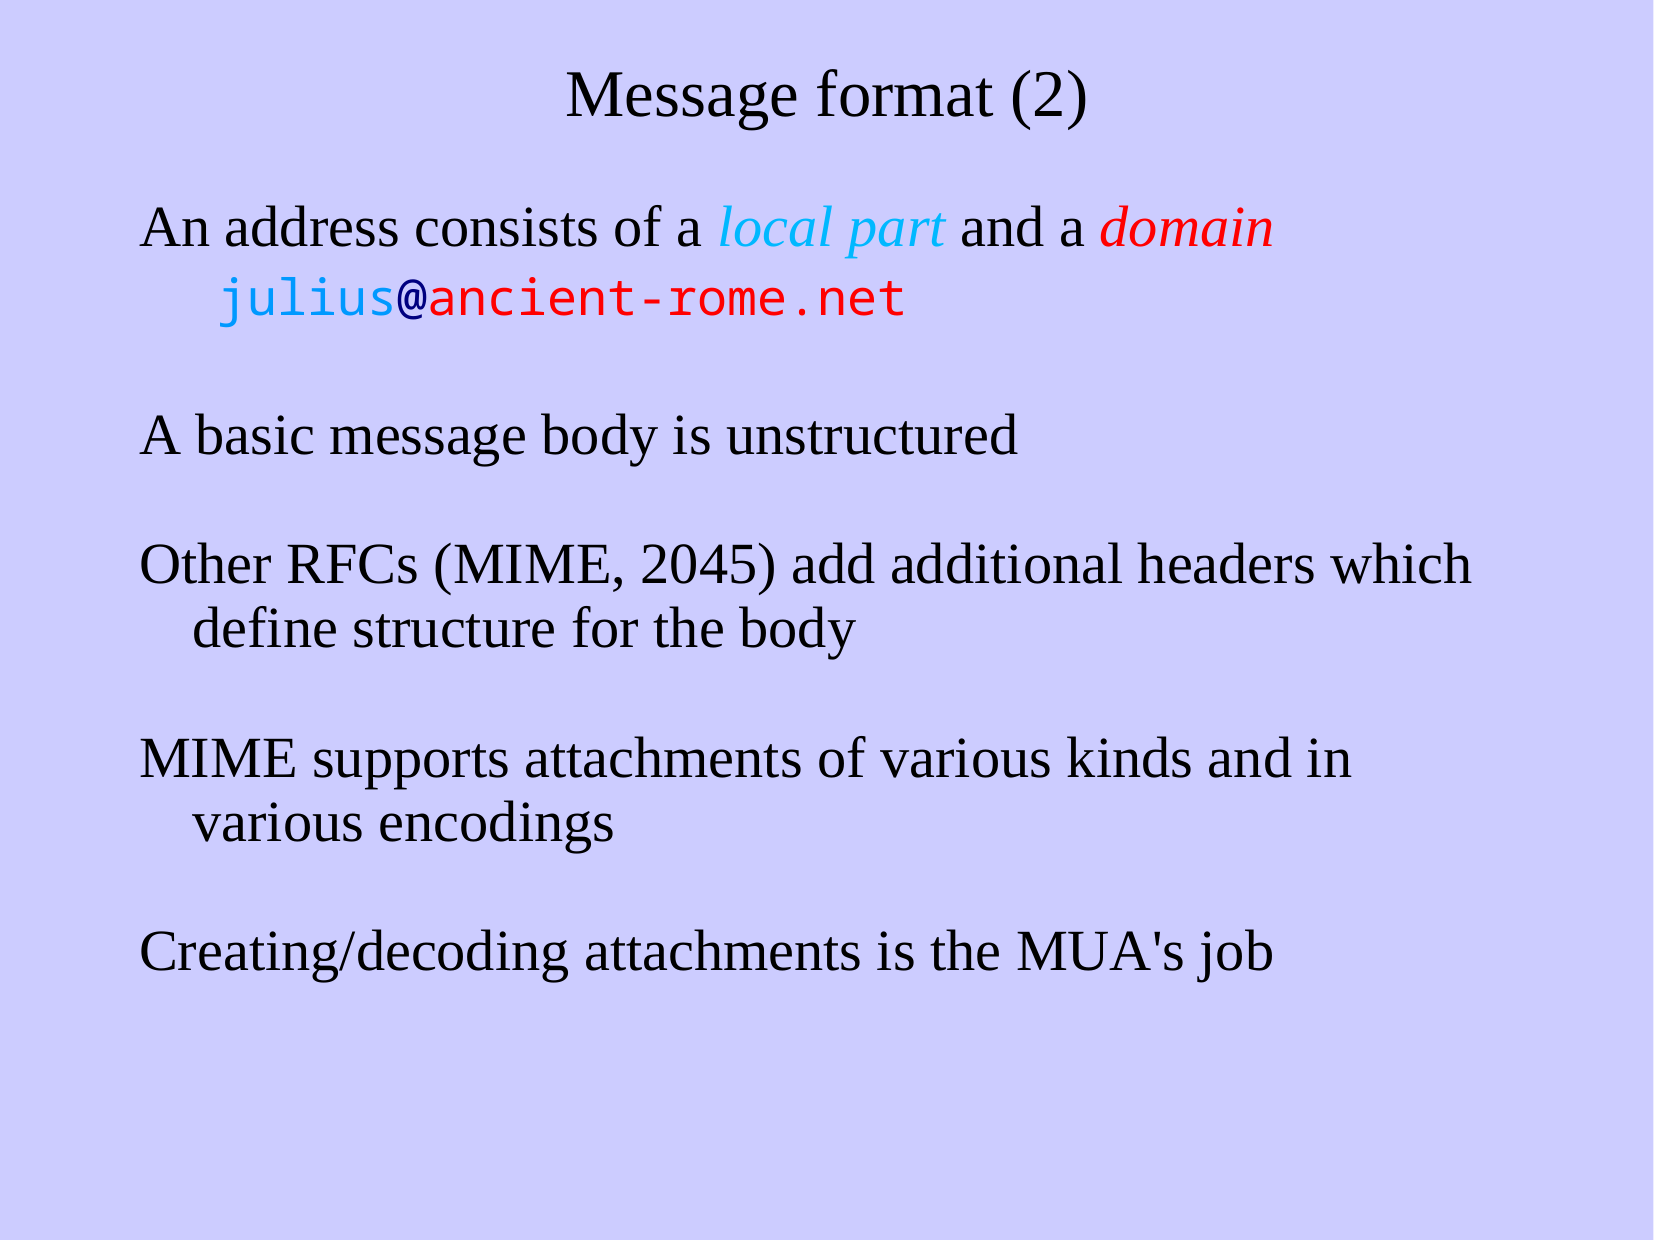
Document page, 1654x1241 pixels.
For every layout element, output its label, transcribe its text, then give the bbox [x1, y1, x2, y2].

list An address consists of a local part and a domain julius@ancient-rome.net A basic message body is unstructured Other RFCs (MIME, 2045) add additional headers which define structure for the body MIME supports attachments of various kinds and in various encodings Creating/decoding attachments is the MUA's job [121, 194, 1534, 1152]
title Message format (2) [121, 17, 1534, 171]
